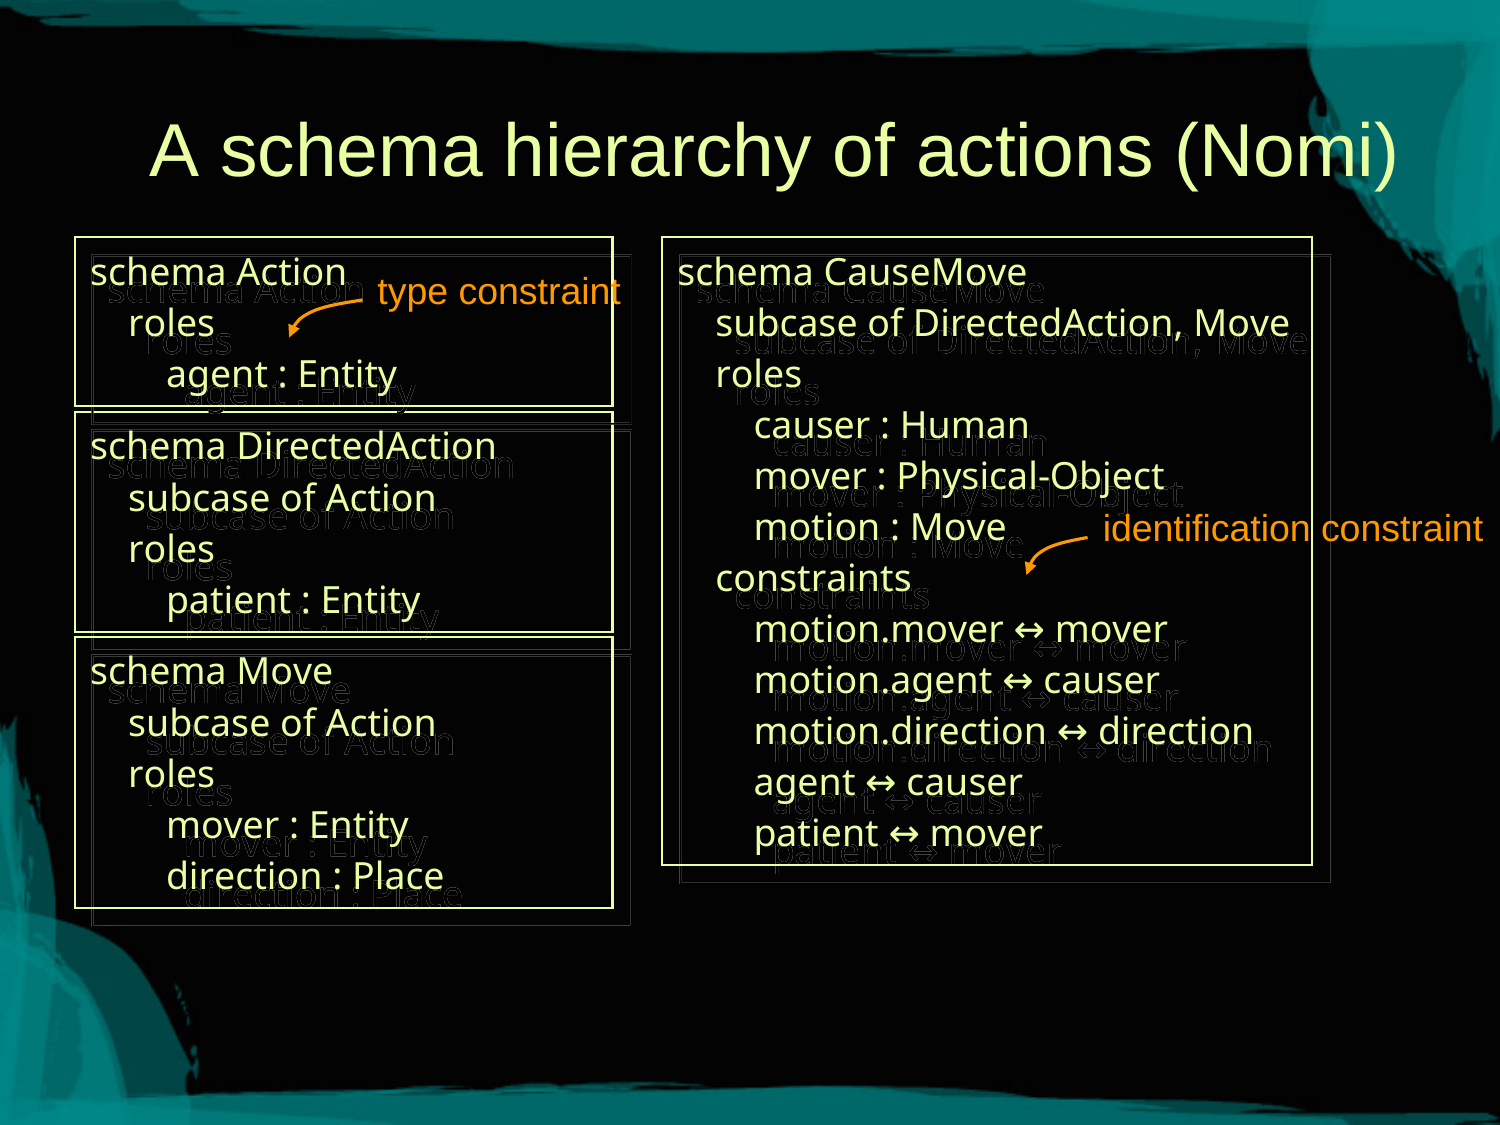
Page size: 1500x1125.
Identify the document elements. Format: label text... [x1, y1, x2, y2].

title A schema hierarchy of actions (Nomi) [112, 87, 1438, 213]
text_box type constraint [362, 262, 637, 320]
text_box schema DirectedAction subcase of Action roles patient : Entity [75, 412, 613, 632]
text_box schema CauseMove subcase of DirectedAction, Move roles causer : Human mover : Physical-Object motion : Move constraints motion.mover ↔ mover motion.agent ↔ causer motion.direction ↔ direction agent ↔ causer patient ↔ mover [662, 237, 1313, 865]
picture [0, 0, 1500, 1125]
text_box schema Move subcase of Action roles mover : Entity direction : Place [75, 637, 613, 908]
text_box schema Action roles agent : Entity [75, 237, 613, 406]
text_box identification constraint [1087, 500, 1499, 558]
